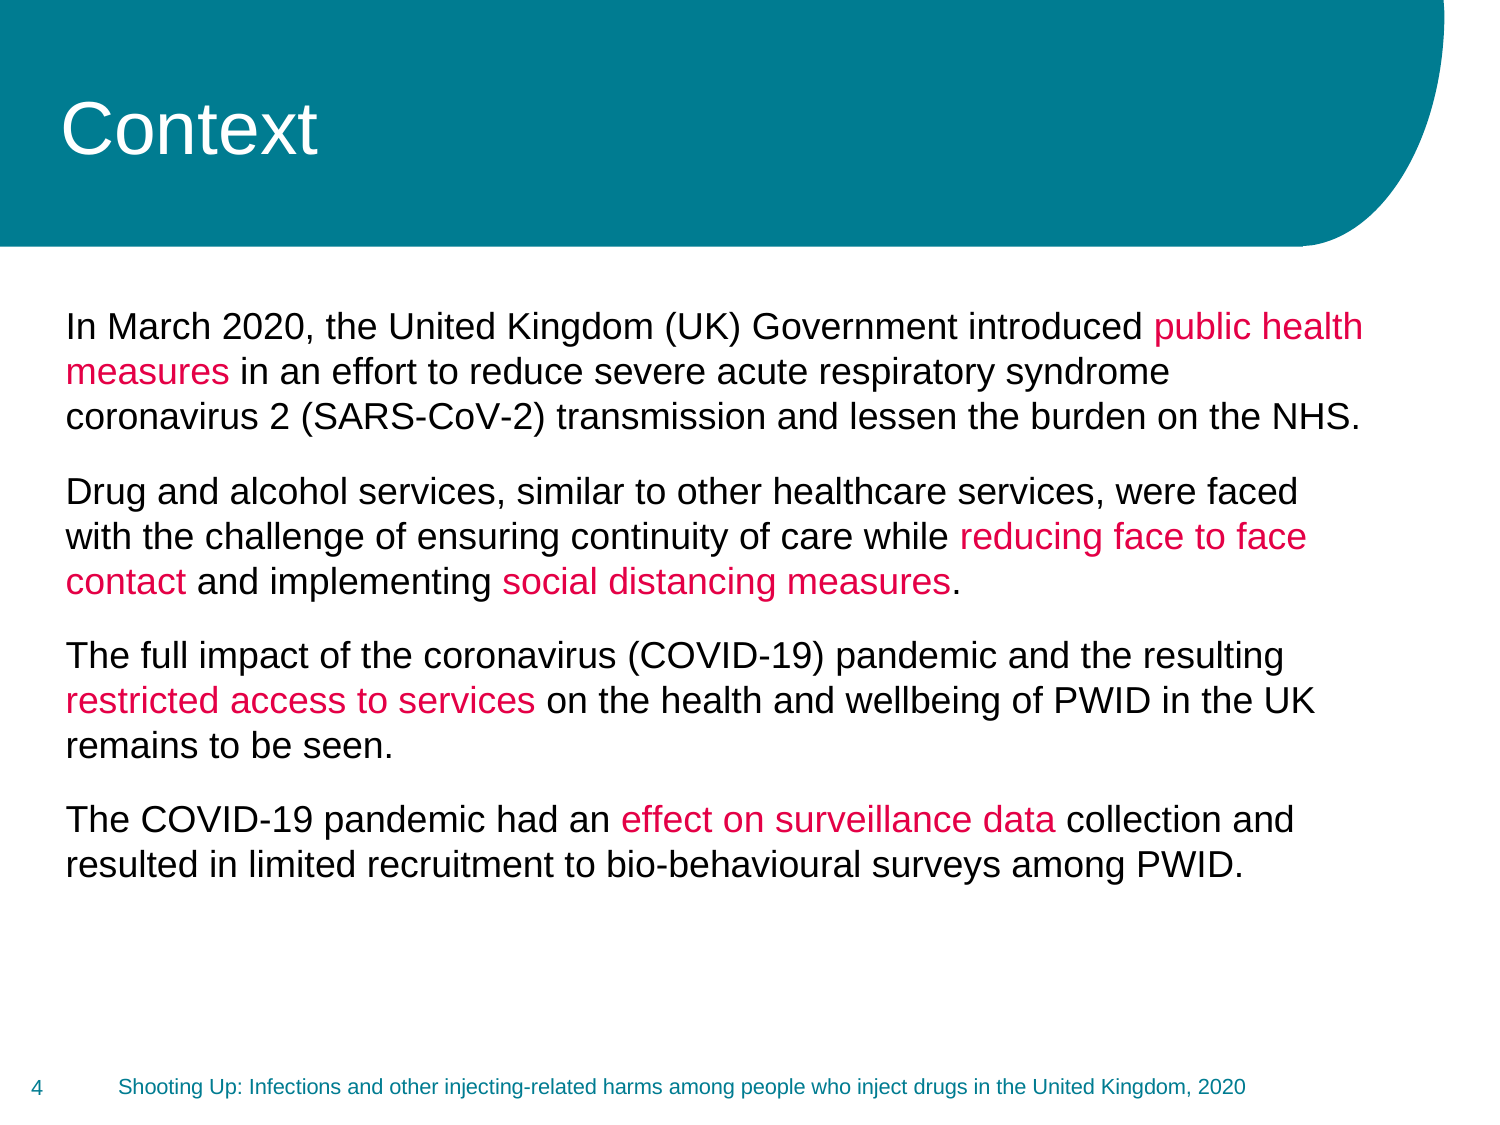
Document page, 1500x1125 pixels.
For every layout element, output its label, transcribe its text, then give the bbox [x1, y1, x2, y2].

text_box In March 2020, the United Kingdom (UK) Government introduced public health measures in an effort to reduce severe acute respiratory syndrome coronavirus 2 (SARS-CoV-2) transmission and lessen the burden on the NHS. Drug and alcohol services, similar to other healthcare services, were faced with the challenge of ensuring continuity of care while reducing face to face contact and implementing social distancing measures. The full impact of the coronavirus (COVID-19) pandemic and the resulting restricted access to services on the health and wellbeing of PWID in the UK remains to be seen. The COVID-19 pandemic had an effect on surveillance data collection and resulted in limited recruitment to bio-behavioural surveys among PWID. [54, 297, 1383, 891]
text_box Shooting Up: Infections and other injecting-related harms among people who inject drugs in the United Kingdom, 2020 [103, 1056, 1335, 1116]
text_box [16, 1056, 90, 1117]
text_box Context [49, 74, 1078, 176]
